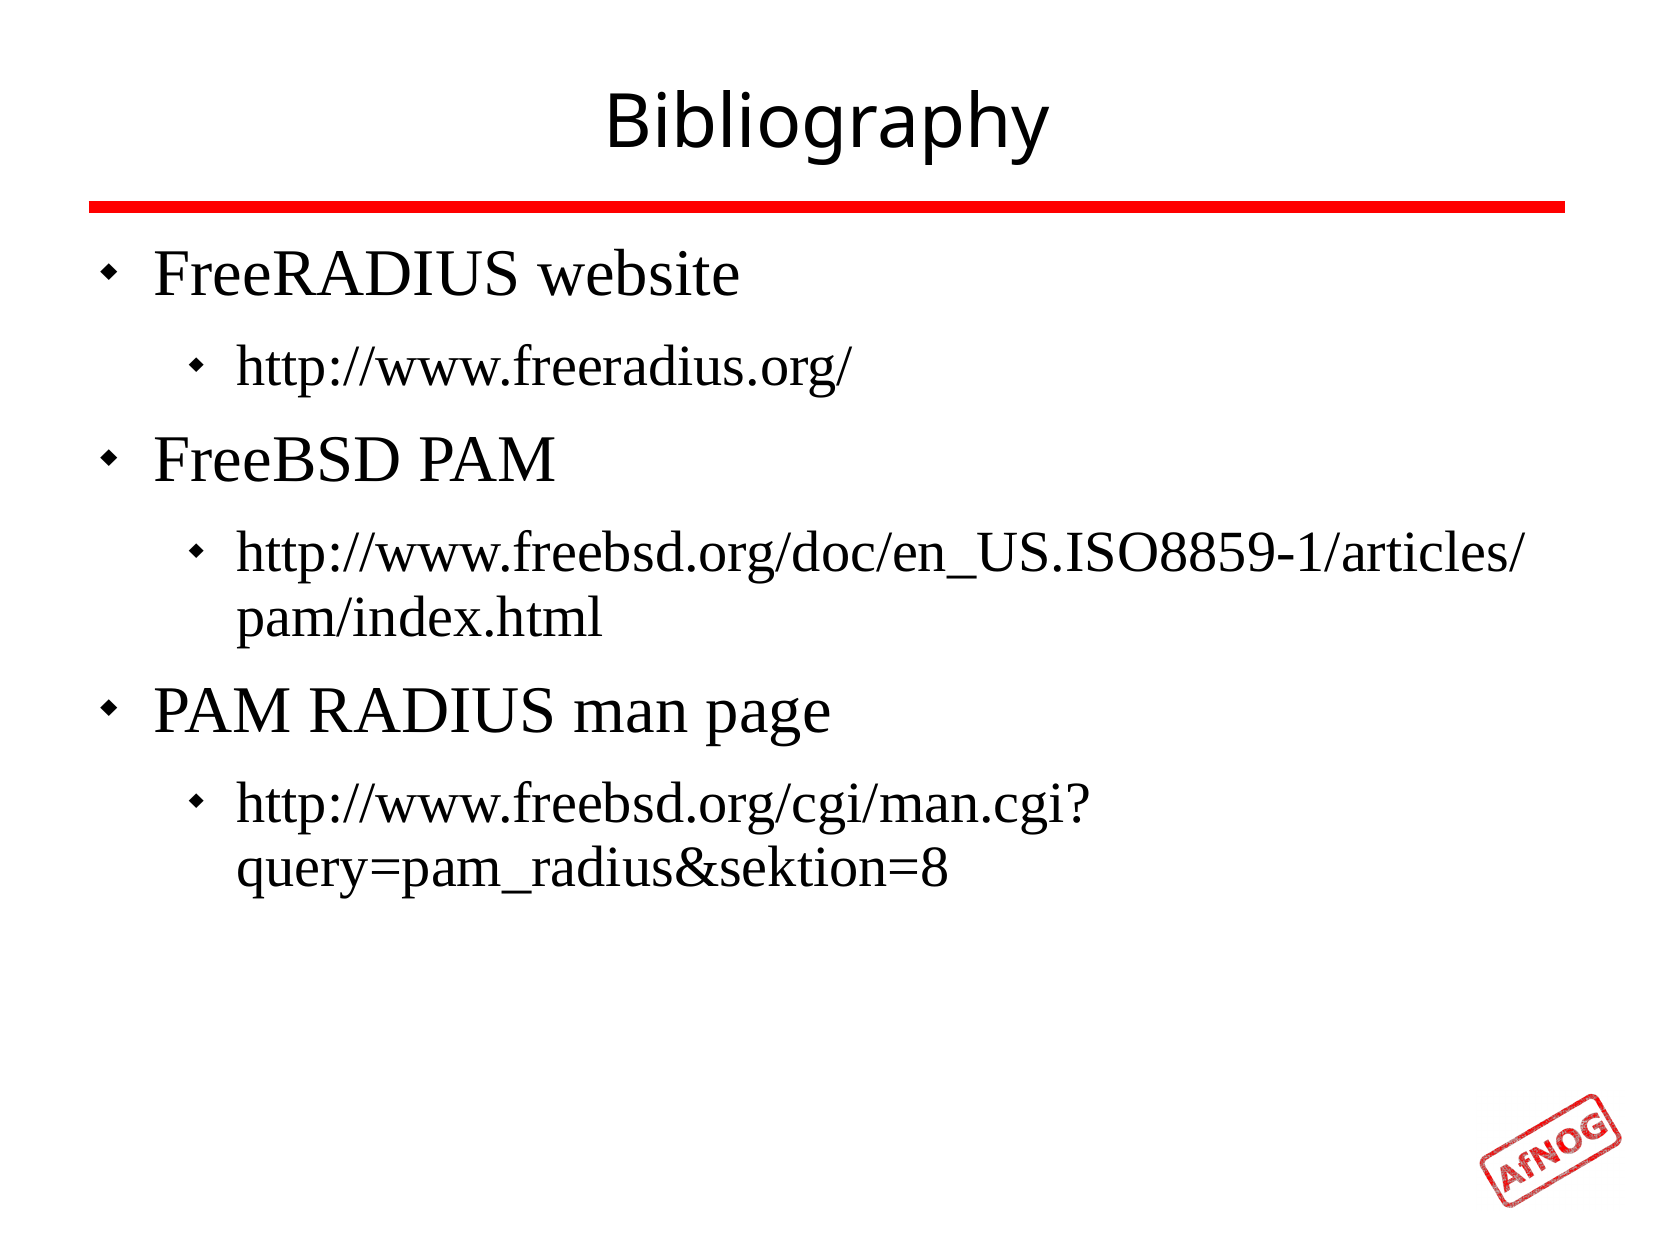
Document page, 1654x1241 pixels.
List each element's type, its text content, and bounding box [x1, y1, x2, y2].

picture [1476, 1090, 1625, 1211]
title Bibliography [82, 29, 1571, 207]
list FreeRADIUS website http://www.freeradius.org/ FreeBSD PAM http://www.freebsd.org/doc/en_US.ISO8859-1/articles/pam/index.html PAM RADIUS man page http://www.freebsd.org/cgi/man.cgi?query=pam_radius&sektion=8 [82, 236, 1571, 1123]
